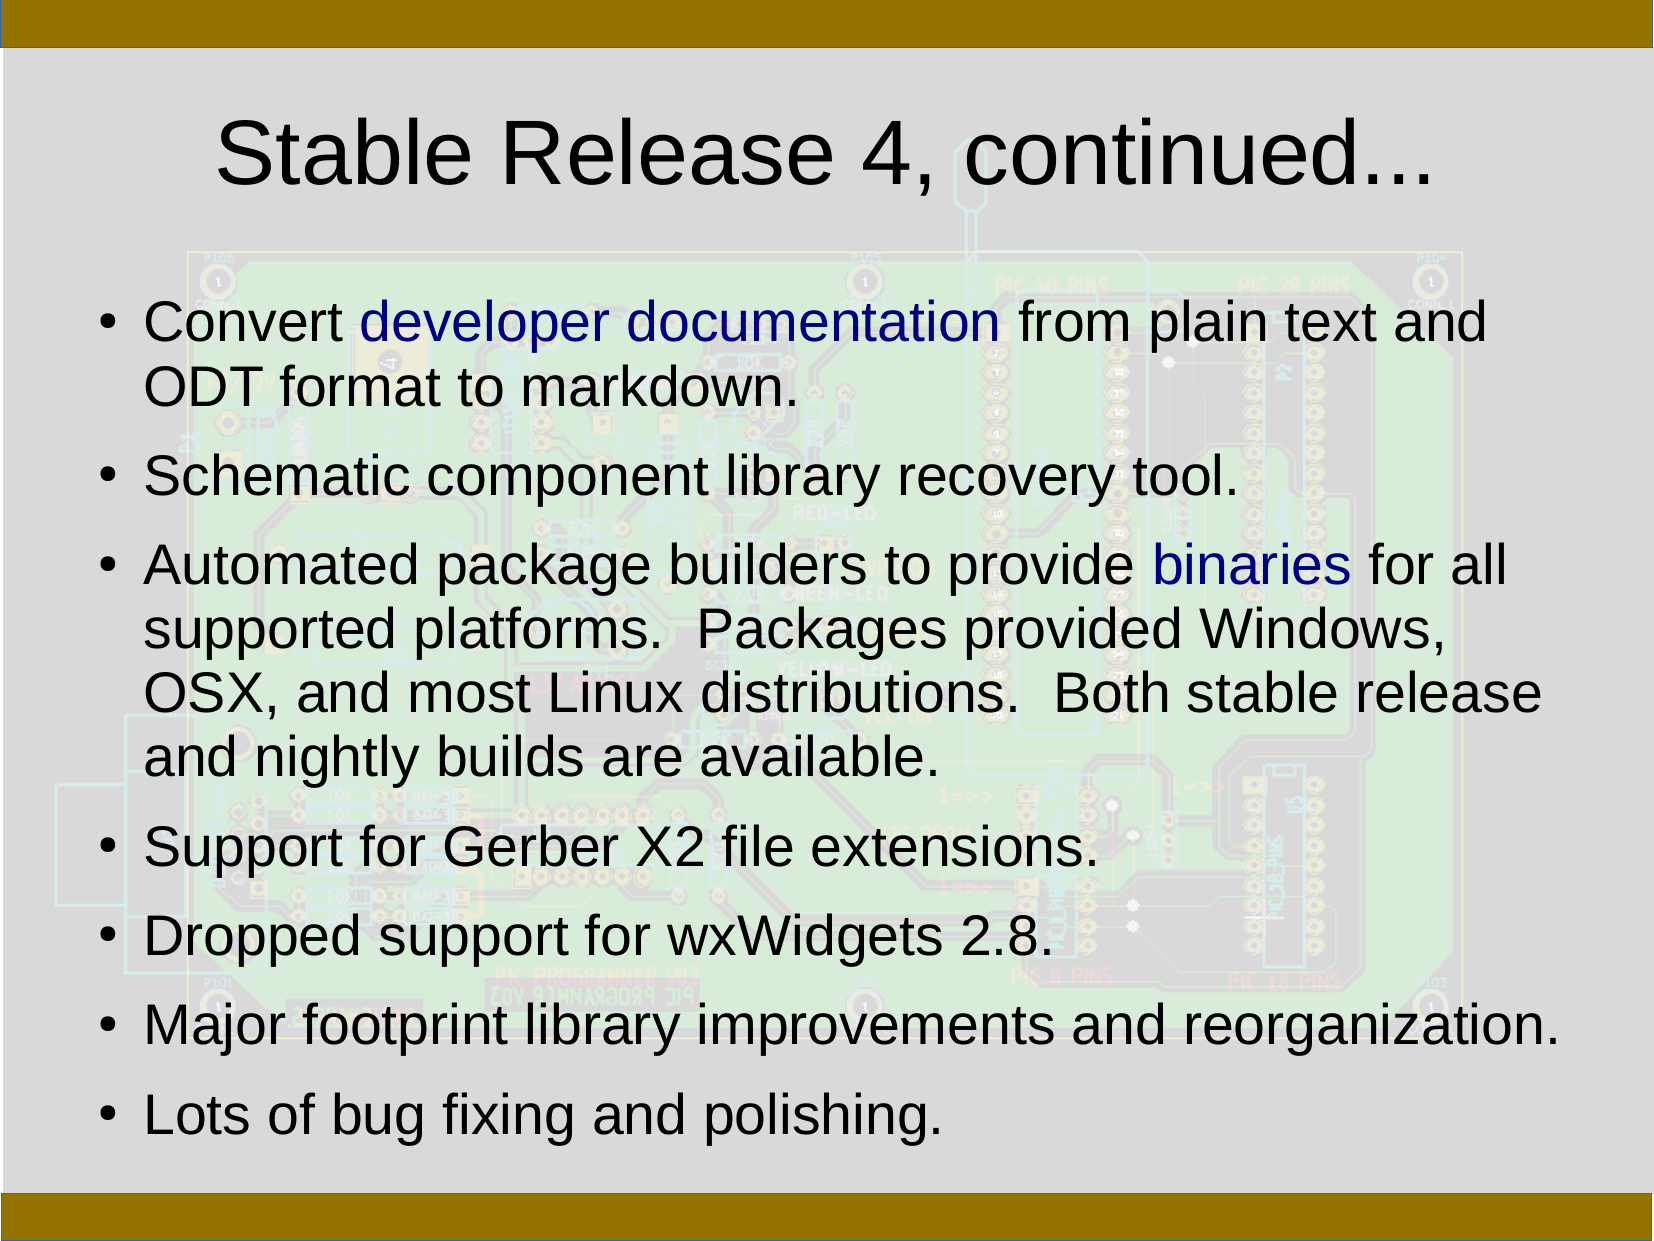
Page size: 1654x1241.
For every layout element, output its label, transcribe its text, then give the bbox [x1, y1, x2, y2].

title Stable Release 4, continued... [82, 49, 1571, 257]
text_box [1, 1193, 1652, 1241]
list Convert developer documentation from plain text and ODT format to markdown. Schematic component library recovery tool. Automated package builders to provide binaries for all supported platforms. Packages provided Windows, OSX, and most Linux distributions. Both stable release and nightly builds are available. Support for Gerber X2 file extensions. Dropped support for wxWidgets 2.8. Major footprint library improvements and reorganization. Lots of bug fixing and polishing. [82, 290, 1571, 1156]
picture [3, 47, 1654, 1194]
text_box [0, 0, 1653, 48]
